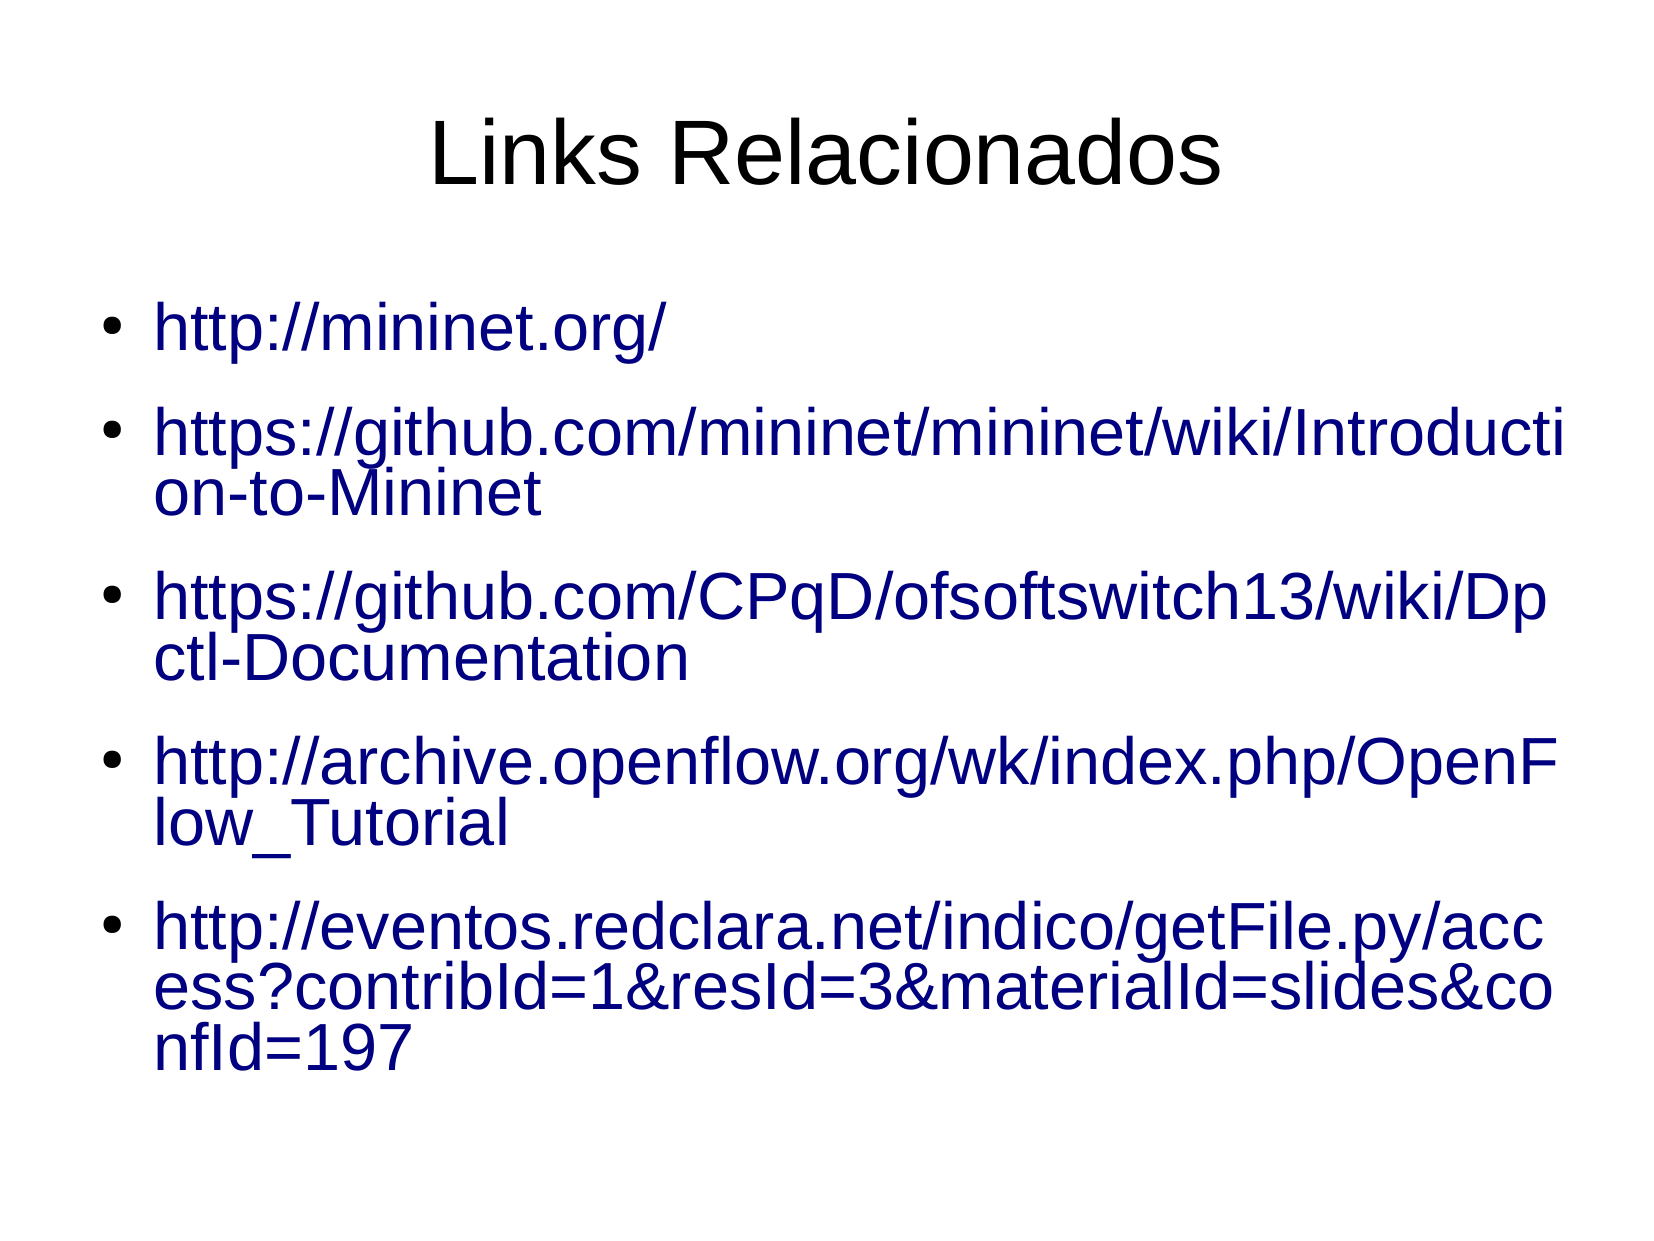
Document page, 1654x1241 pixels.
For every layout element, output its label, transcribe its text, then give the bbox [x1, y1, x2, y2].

title Links Relacionados [82, 49, 1571, 257]
list http://mininet.org/ https://github.com/mininet/mininet/wiki/Introduction-to-Mininet https://github.com/CPqD/ofsoftswitch13/wiki/Dpctl-Documentation http://archive.openflow.org/wk/index.php/OpenFlow_Tutorial http://eventos.redclara.net/indico/getFile.py/access?contribId=1&resId=3&materialId=slides&confId=197 [82, 290, 1571, 1010]
